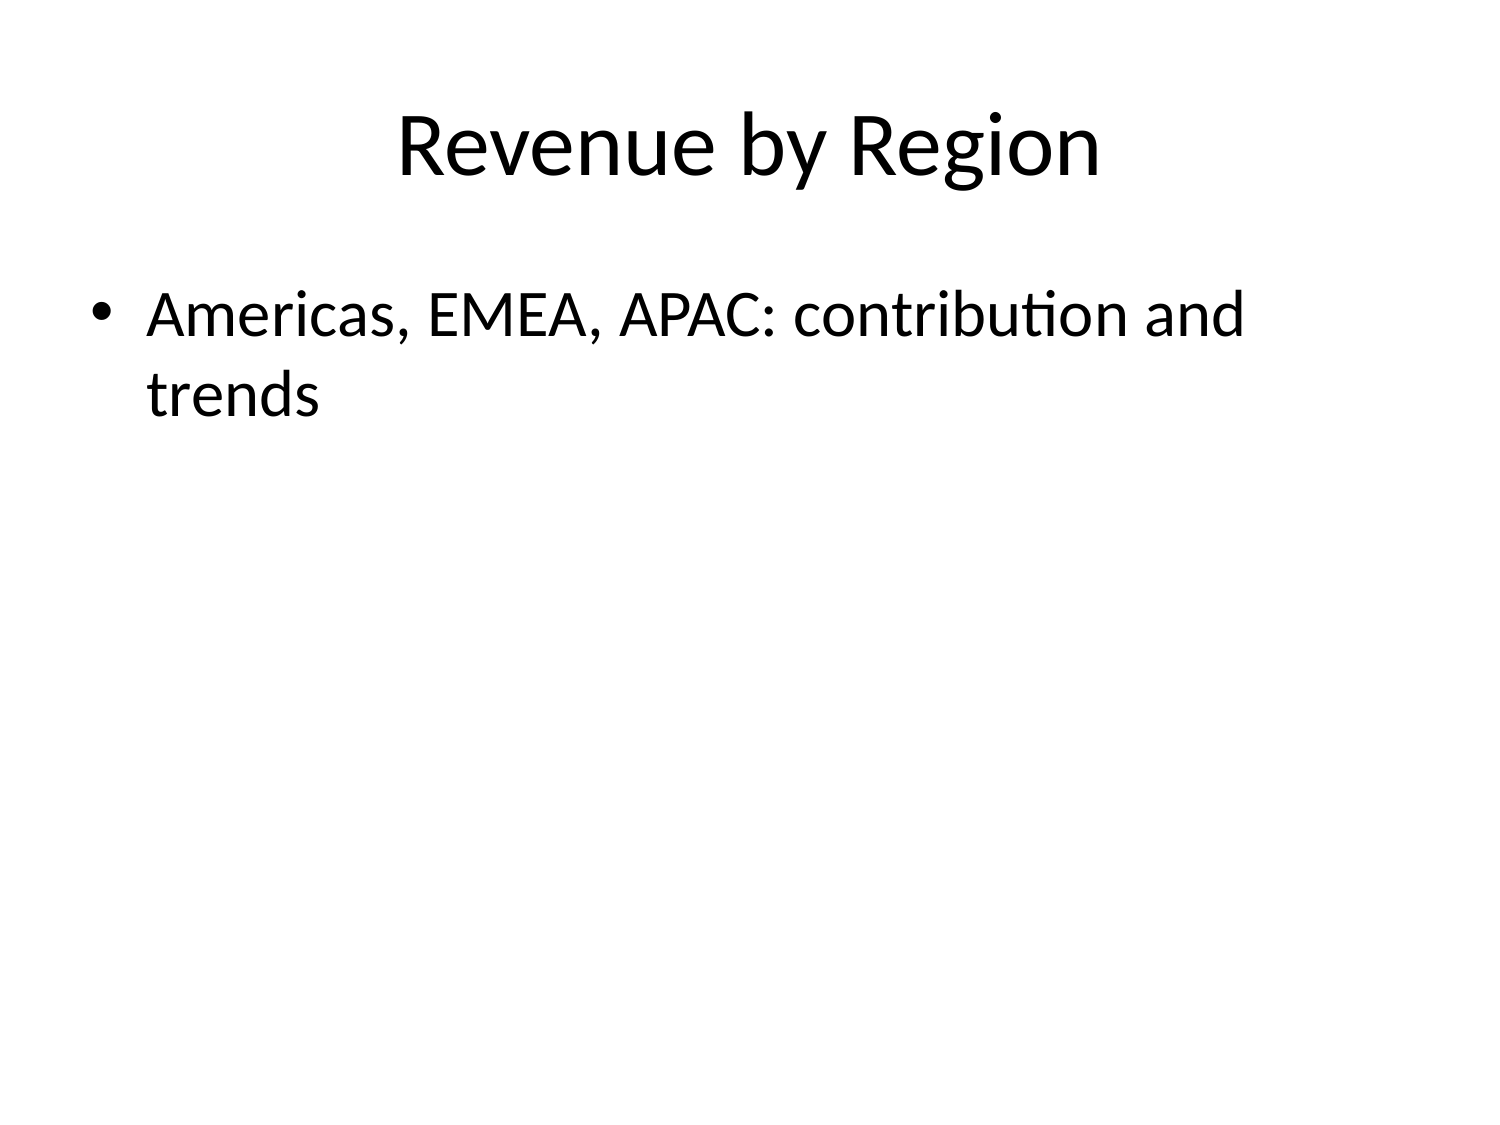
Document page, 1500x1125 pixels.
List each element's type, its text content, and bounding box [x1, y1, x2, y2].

list Americas, EMEA, APAC: contribution and trends [75, 262, 1425, 1005]
title Revenue by Region [75, 45, 1425, 233]
